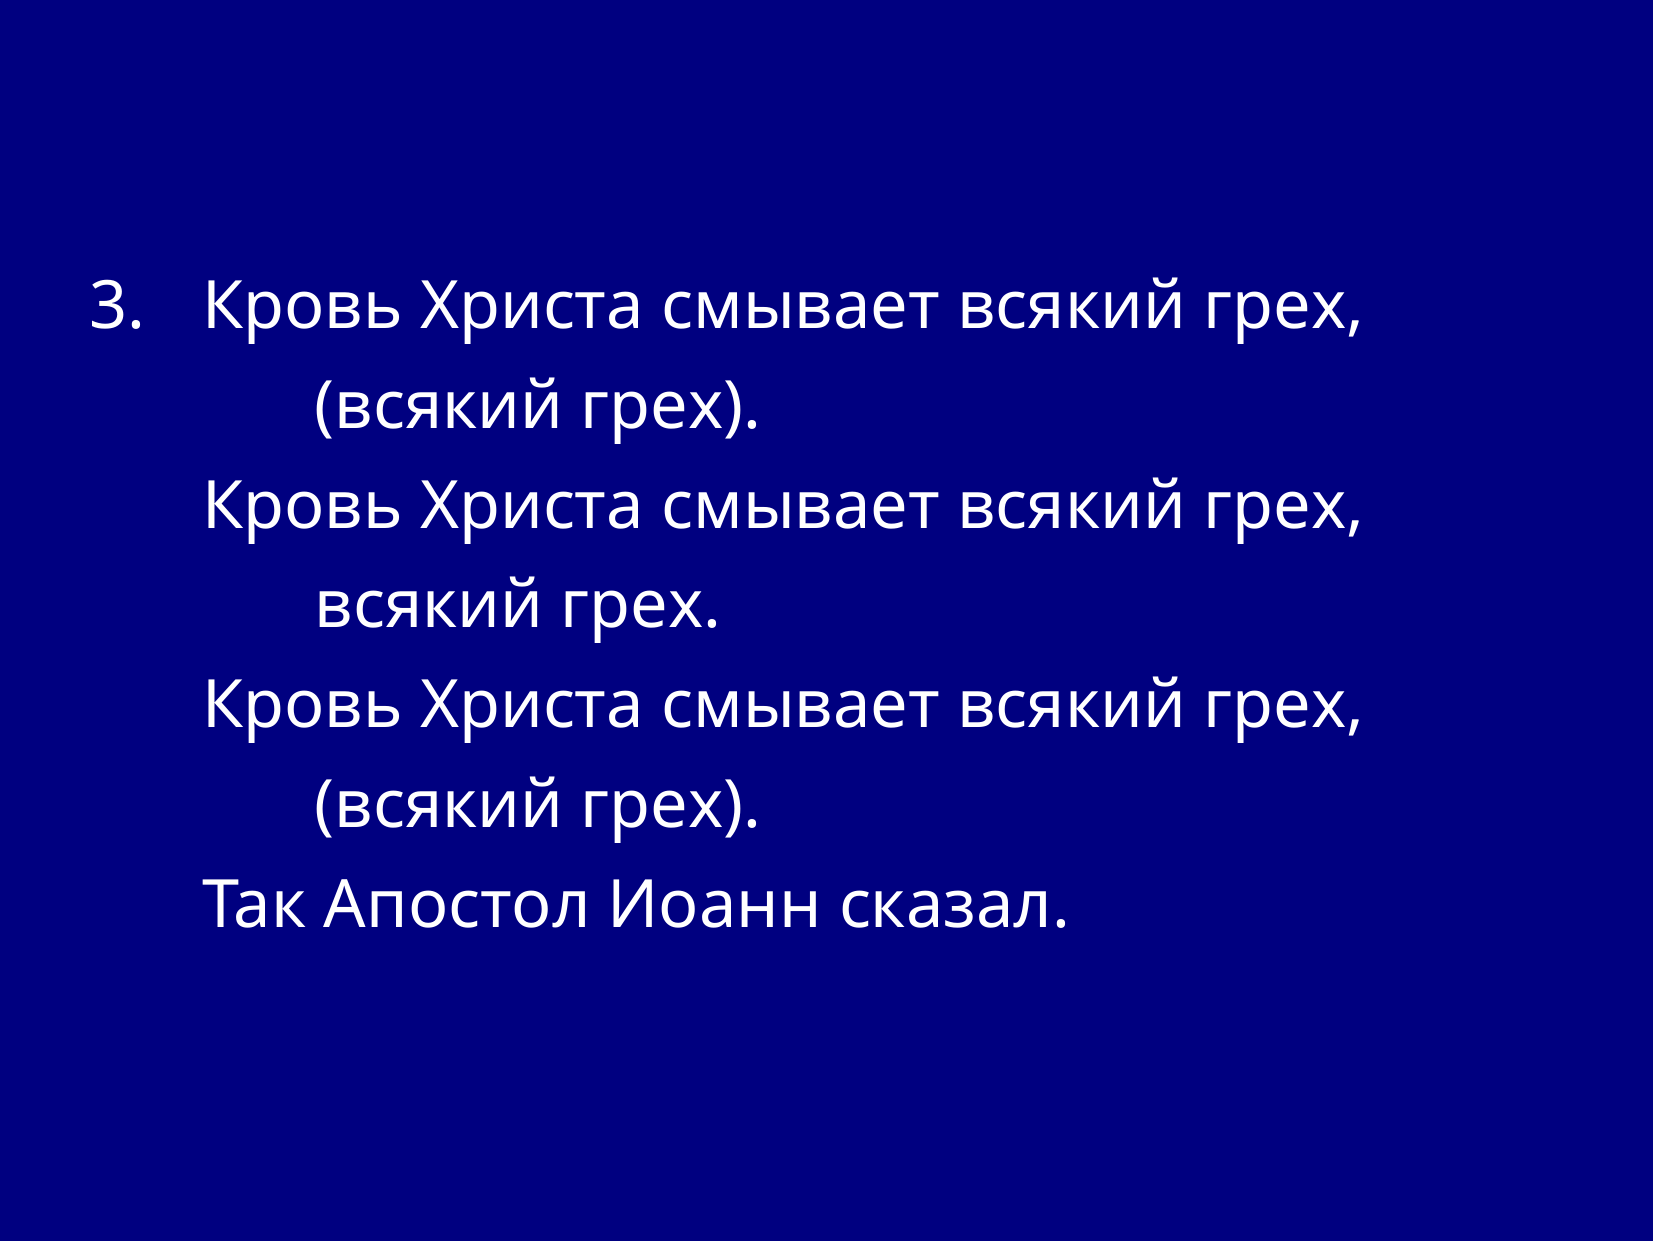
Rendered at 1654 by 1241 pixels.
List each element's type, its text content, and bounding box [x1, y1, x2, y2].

text_box 3. Кровь Христа смывает всякий грех, (всякий грех). Кровь Христа смывает всякий грех, всякий грех. Кровь Христа смывает всякий грех, (всякий грех). Так Апостол Иоанн сказал. [75, 150, 1576, 1163]
